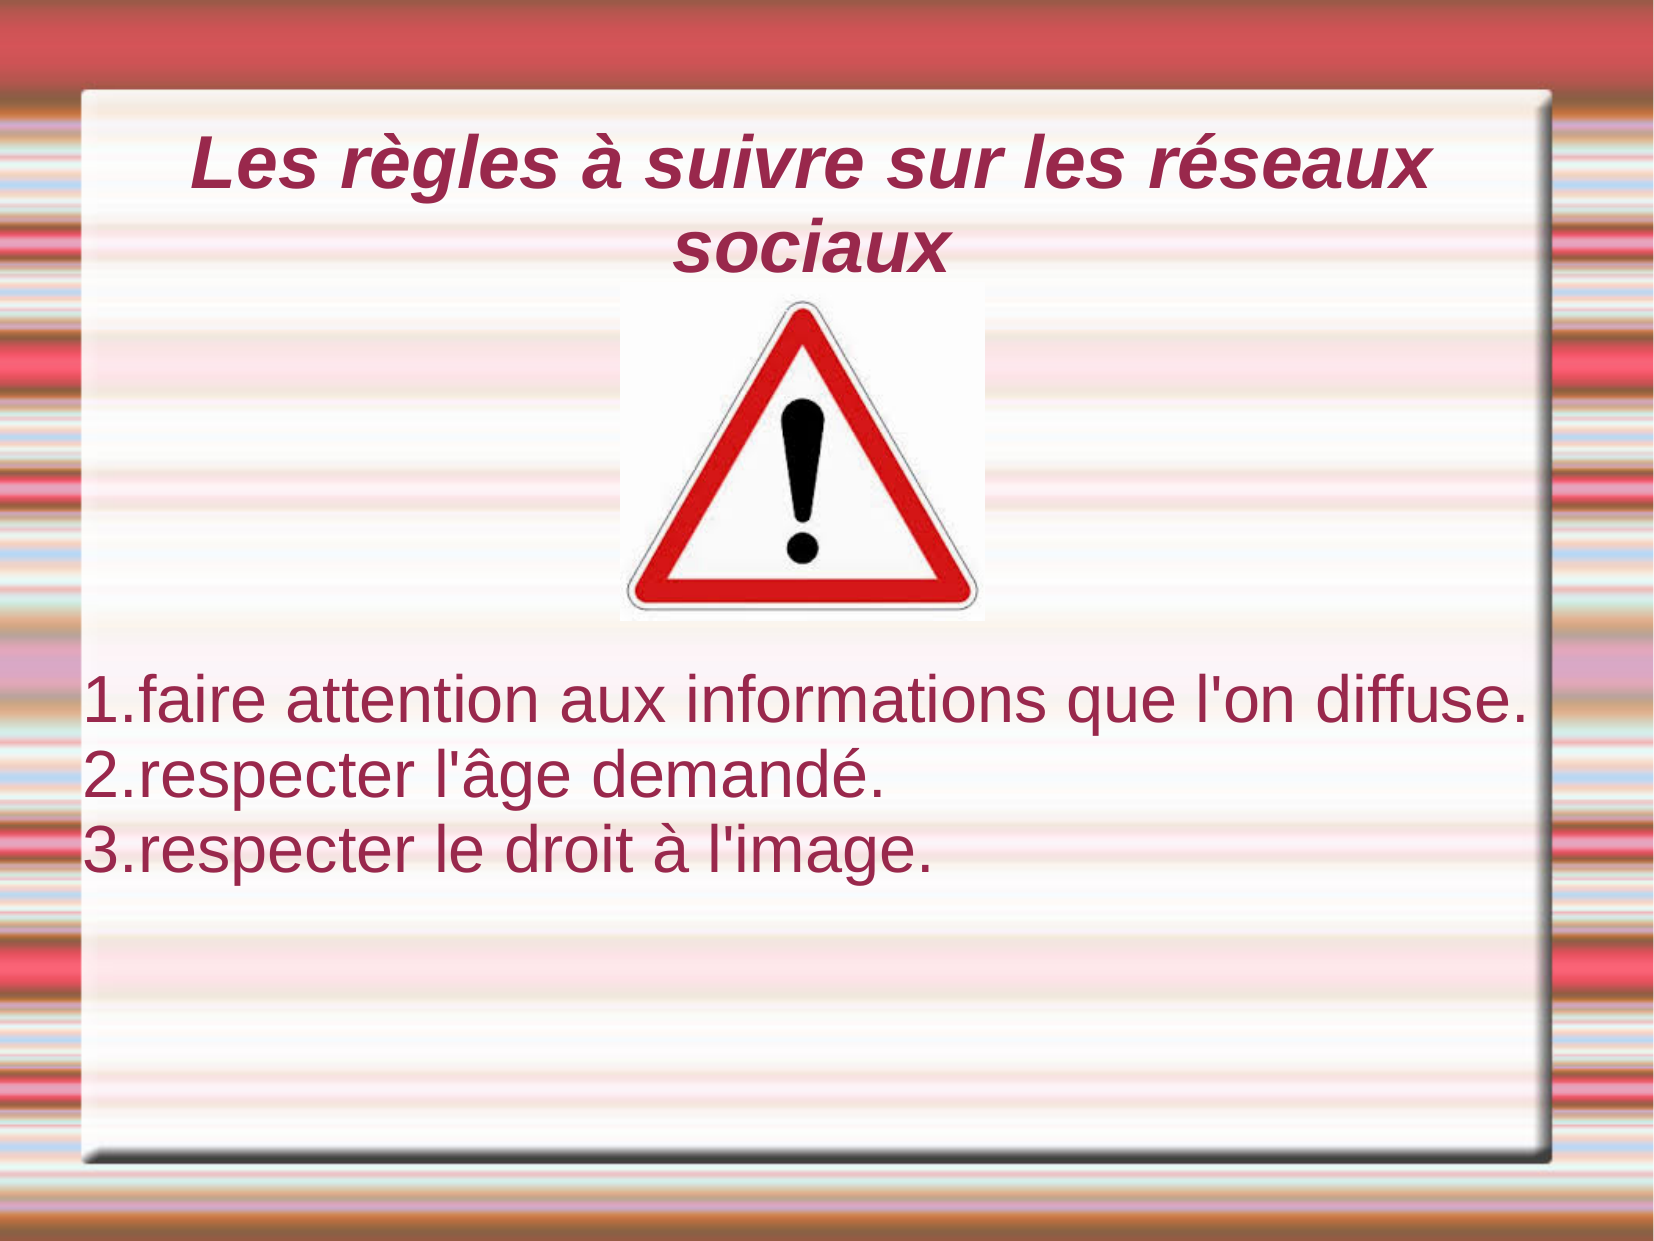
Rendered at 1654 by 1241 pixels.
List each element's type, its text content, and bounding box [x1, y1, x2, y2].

picture [0, 0, 1654, 1241]
subtitle 1.faire attention aux informations que l'on diffuse. 2.respecter l'âge demandé. 3.respecter le droit à l'image. [82, 290, 1571, 1109]
title Les règles à suivre sur les réseaux sociaux [147, 36, 1477, 289]
